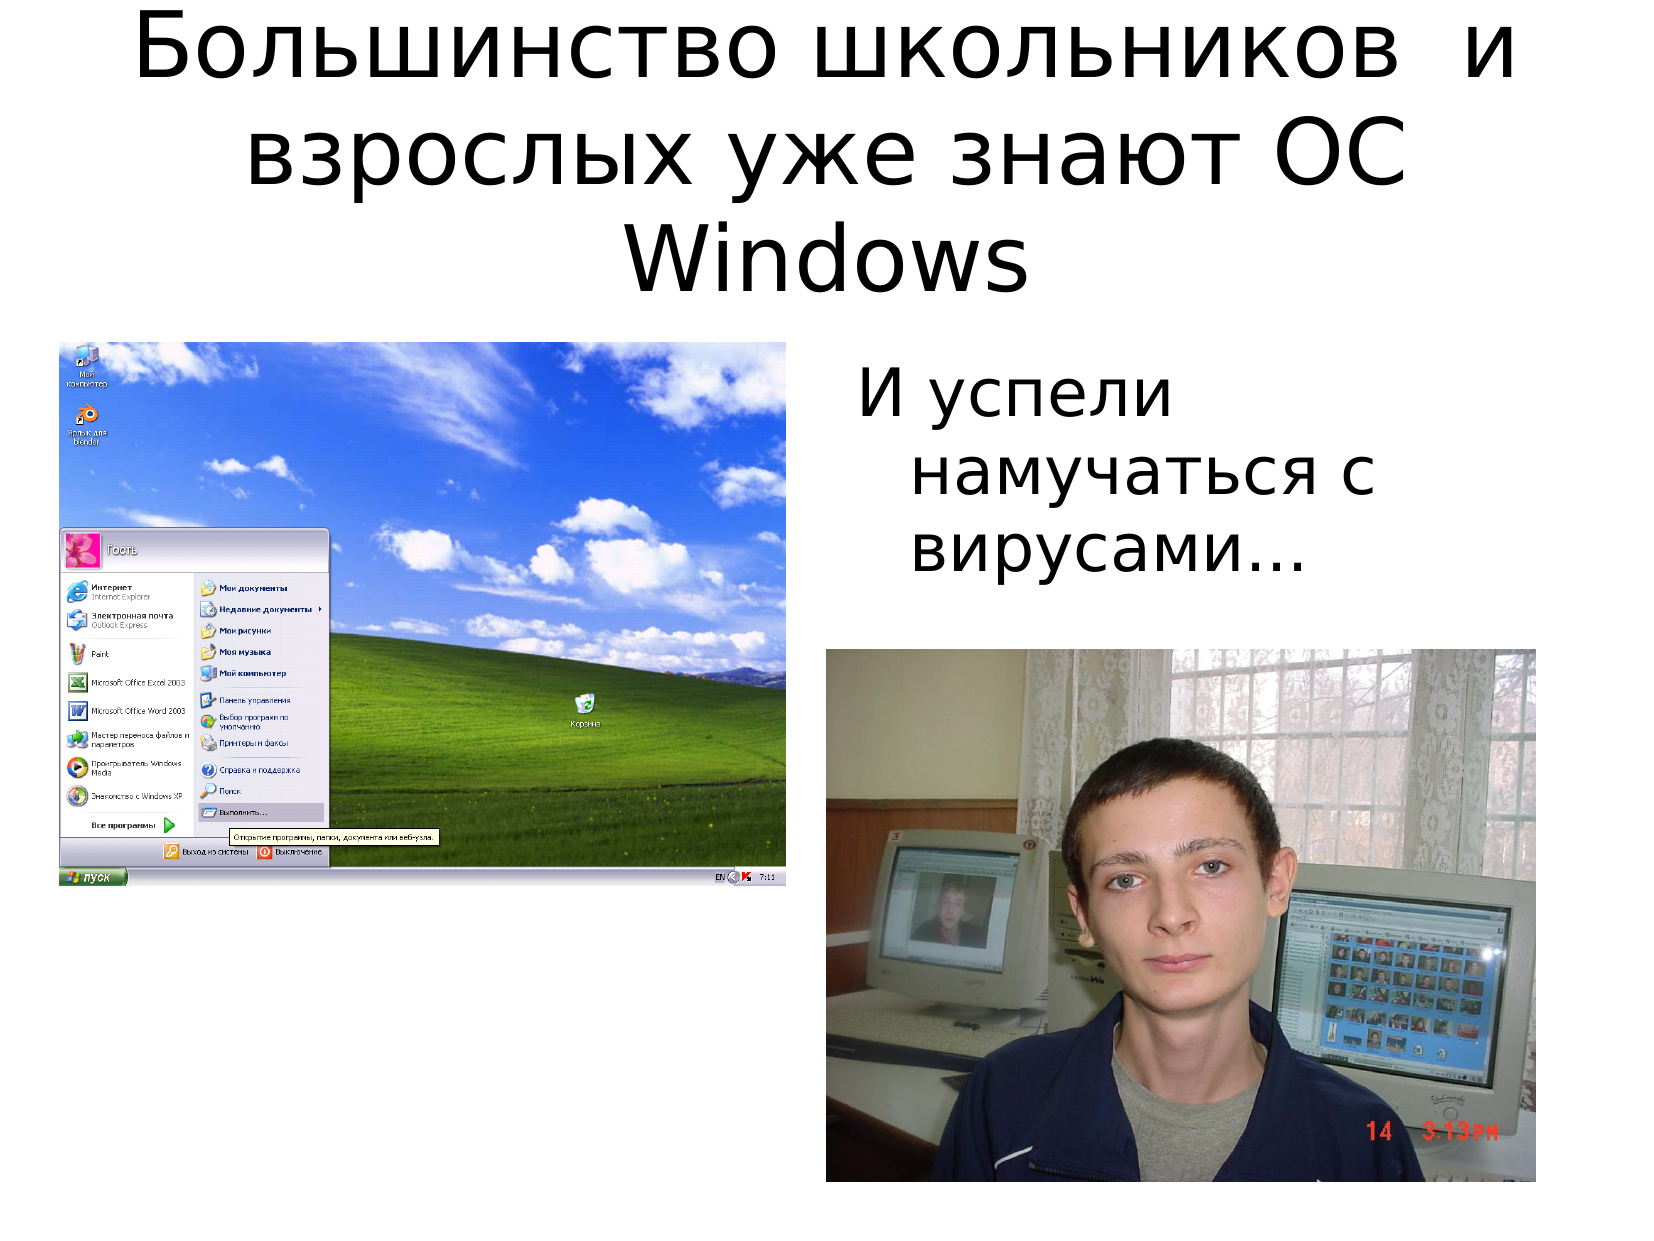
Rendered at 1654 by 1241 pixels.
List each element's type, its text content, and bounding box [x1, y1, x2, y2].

title Большинство школьников и взрослых уже знают ОС Windows [82, 0, 1571, 314]
picture [59, 342, 786, 886]
list И успели намучаться с вирусами... [838, 354, 1565, 621]
picture [826, 649, 1536, 1182]
